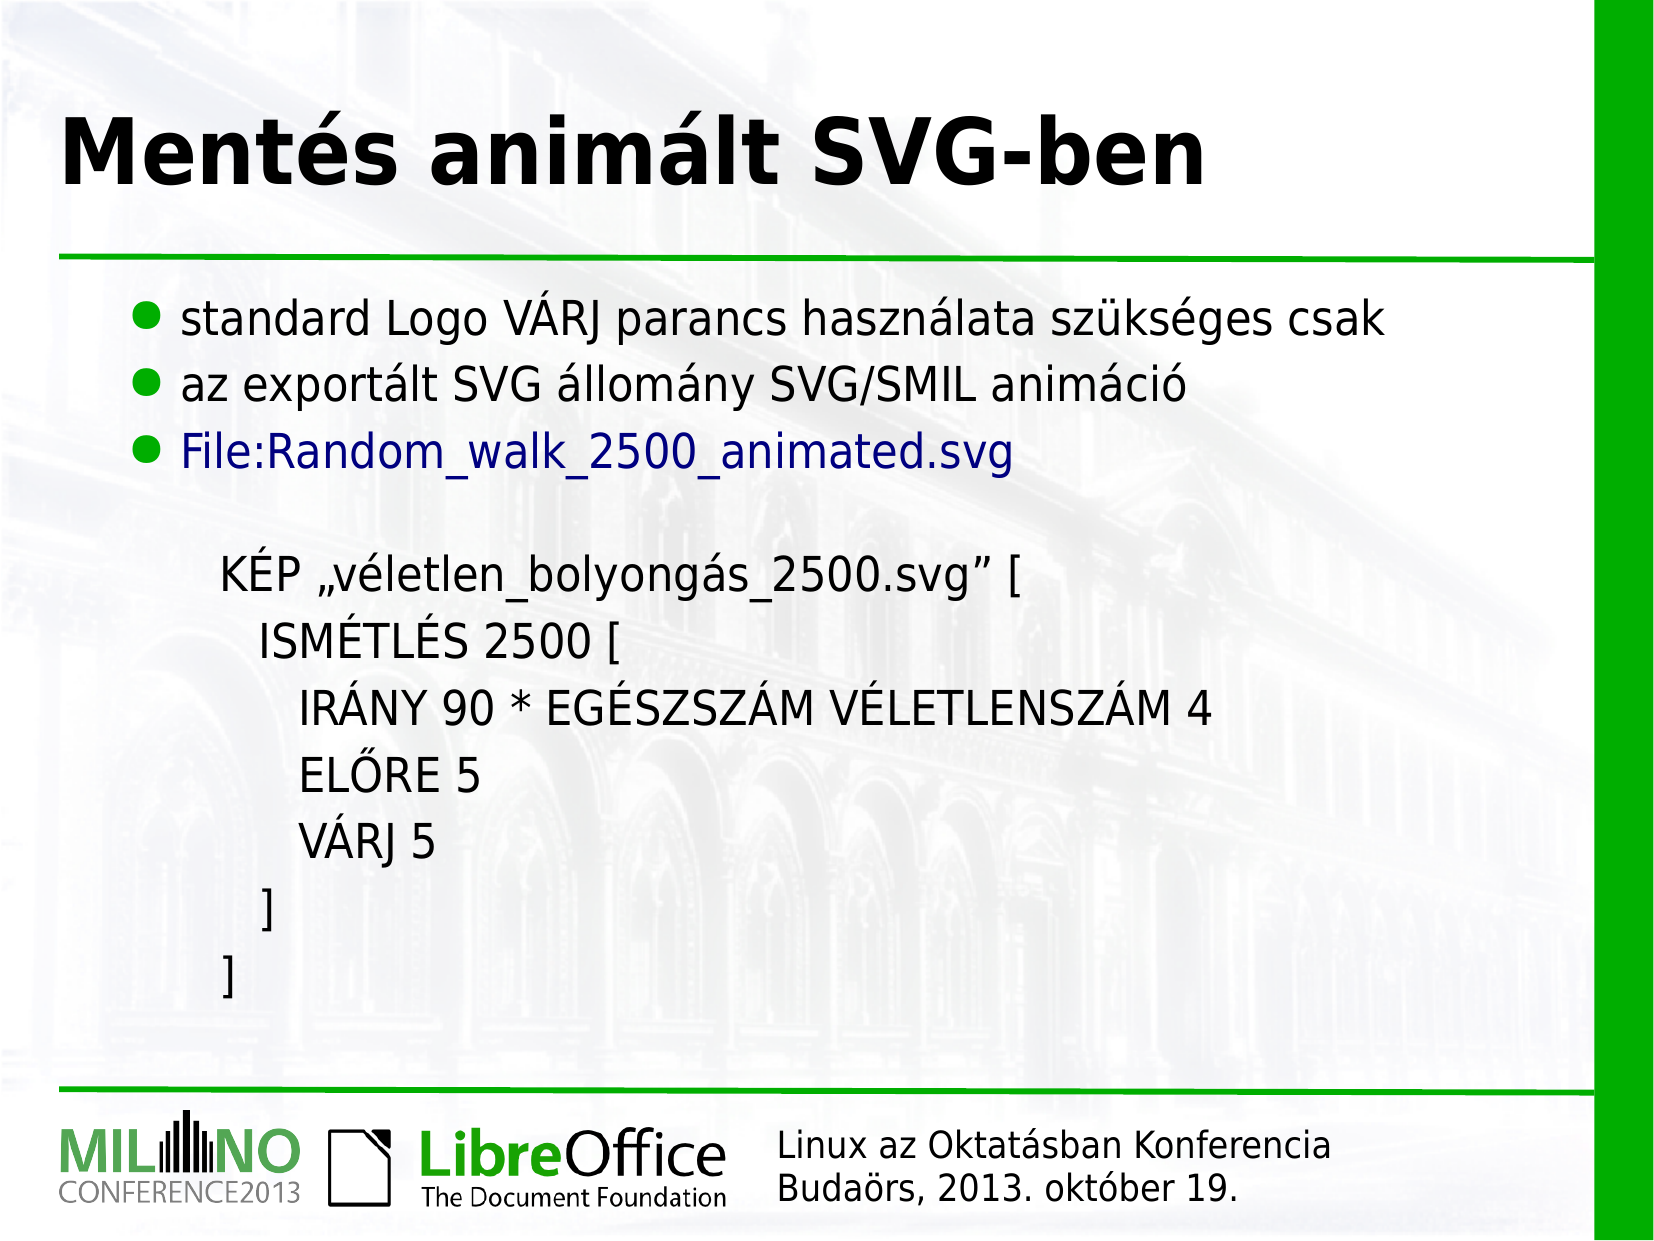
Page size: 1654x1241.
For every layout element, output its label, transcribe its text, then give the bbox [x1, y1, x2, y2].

list standard Logo VÁRJ parancs használata szükséges csak az exportált SVG állomány SVG/SMIL animáció File:Random_walk_2500_animated.svg KÉP „véletlen_bolyongás_2500.svg” [ ISMÉTLÉS 2500 [ IRÁNY 90 * EGÉSZSZÁM VÉLETLENSZÁM 4 ELŐRE 5 VÁRJ 5 ] ] [35, 290, 1524, 1010]
title Mentés animált SVG-ben [59, 49, 1548, 257]
picture [1, 0, 1594, 1241]
